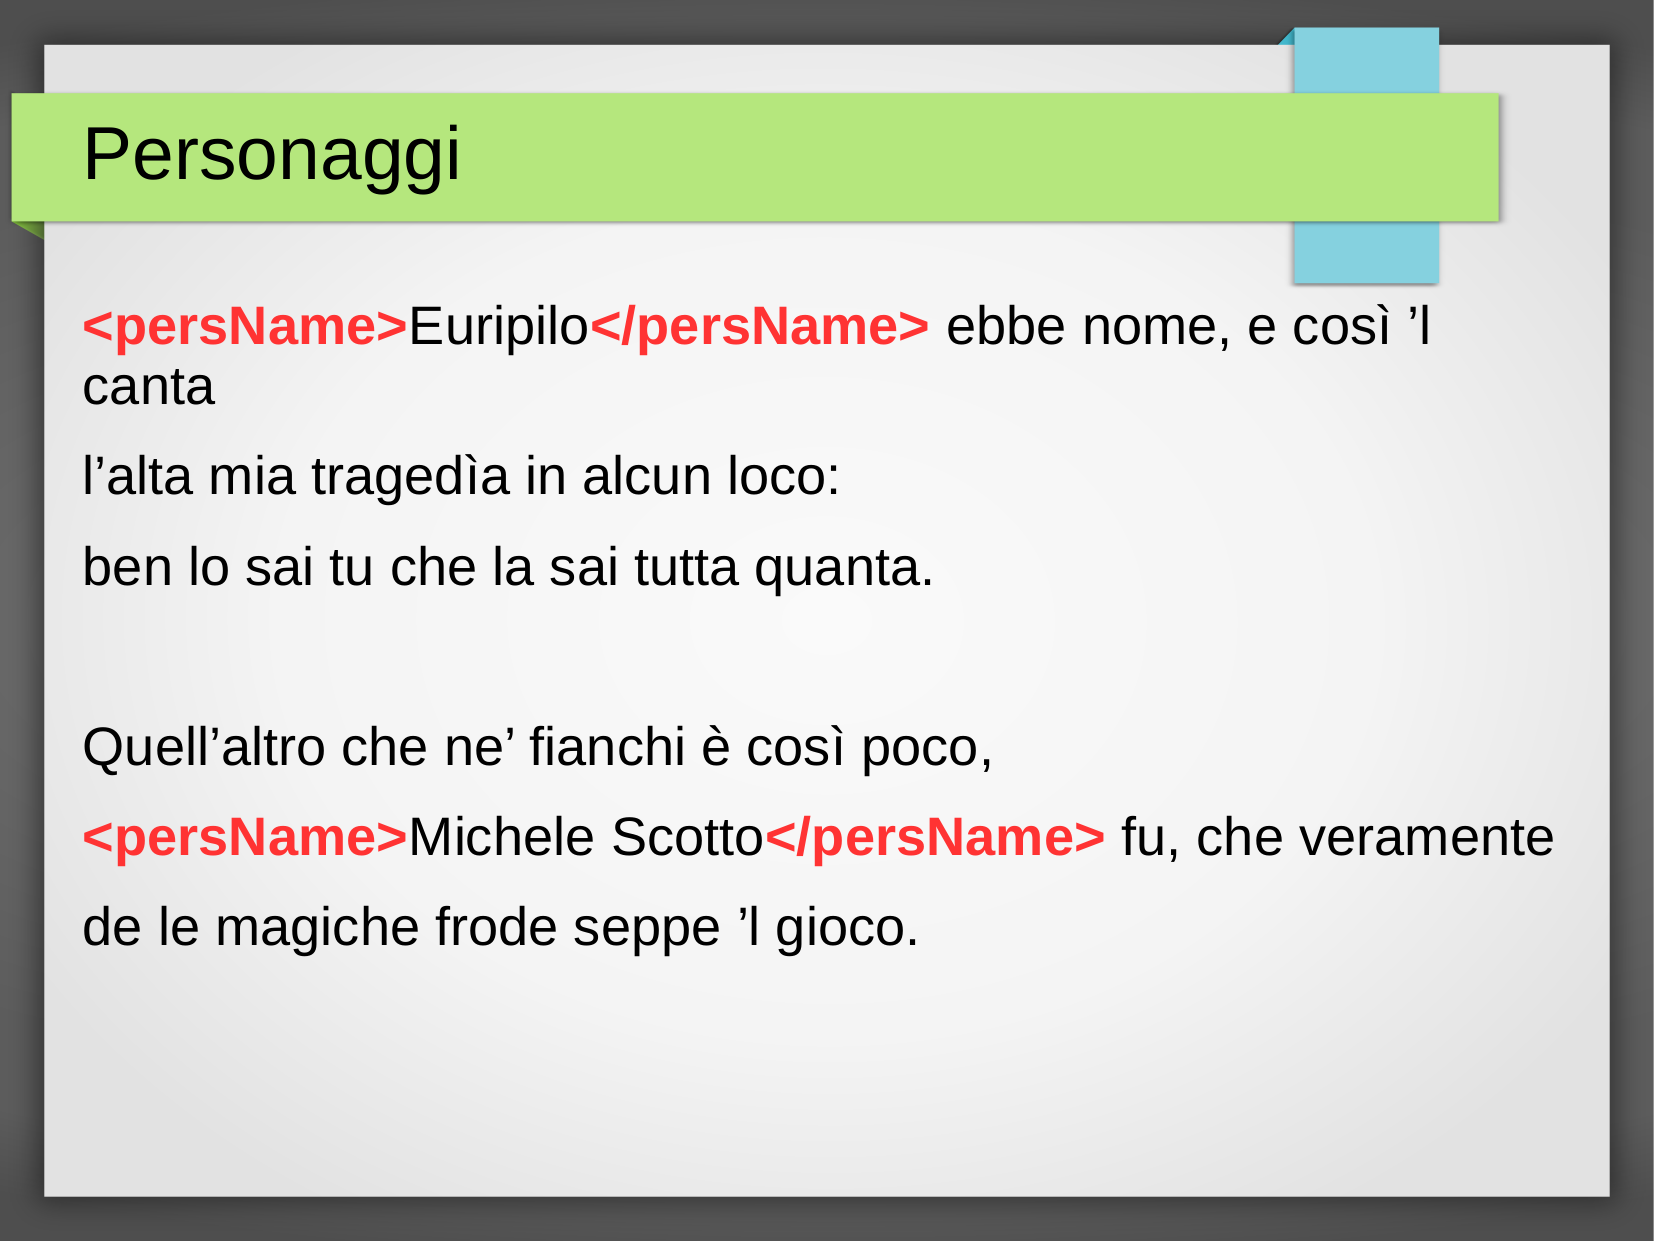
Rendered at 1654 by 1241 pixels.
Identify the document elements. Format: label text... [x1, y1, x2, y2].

list <persName>Euripilo</persName> ebbe nome, e così ’l canta l’alta mia tragedìa in alcun loco: ben lo sai tu che la sai tutta quanta. Quell’altro che ne’ fianchi è così poco, <persName>Michele Scotto</persName> fu, che veramente de le magiche frode seppe ’l gioco. [82, 295, 1571, 1015]
picture [0, 0, 1654, 1241]
title Personaggi [82, 94, 1264, 213]
